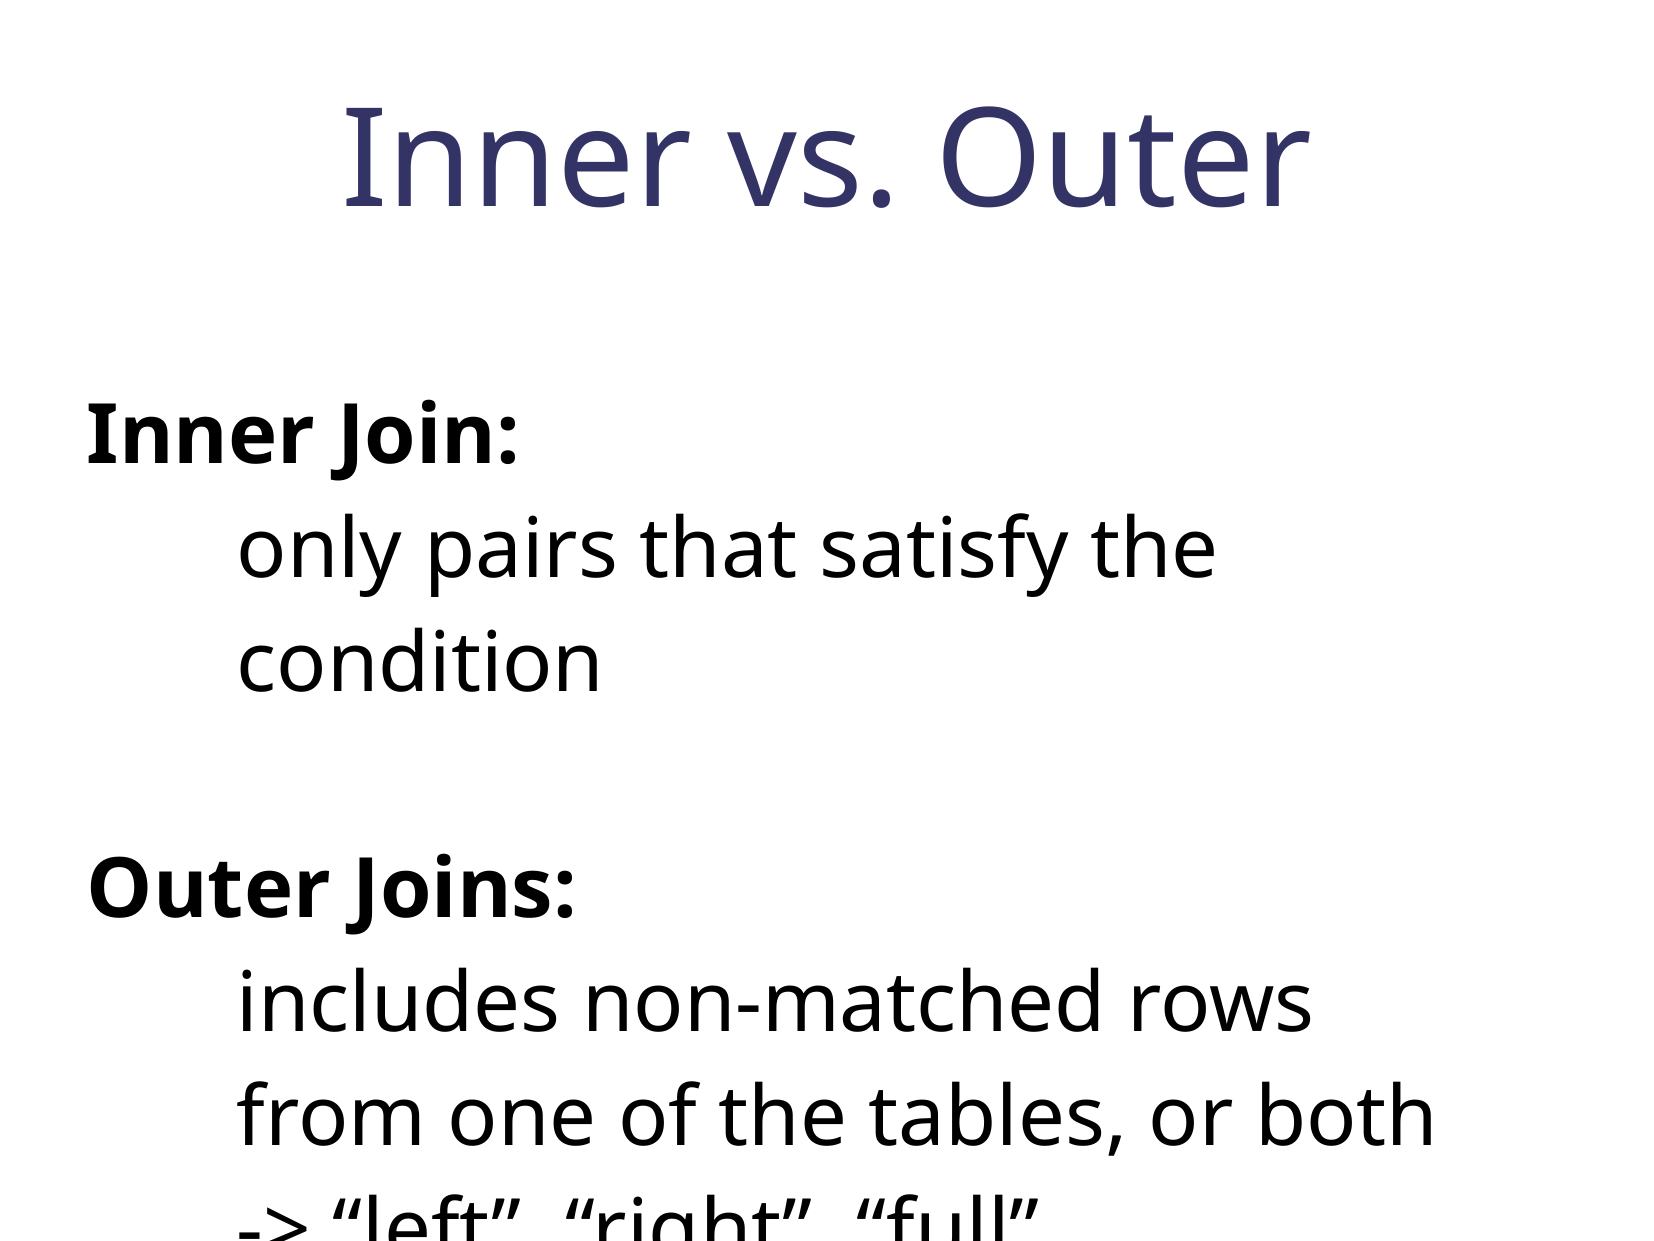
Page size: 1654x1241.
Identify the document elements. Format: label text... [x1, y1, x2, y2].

title Inner vs. Outer [82, 56, 1571, 250]
subtitle Inner Join: only pairs that satisfy the condition Outer Joins: includes non-matched rows from one of the tables, or both -> “left”, “right”, “full” [86, 375, 1576, 1186]
